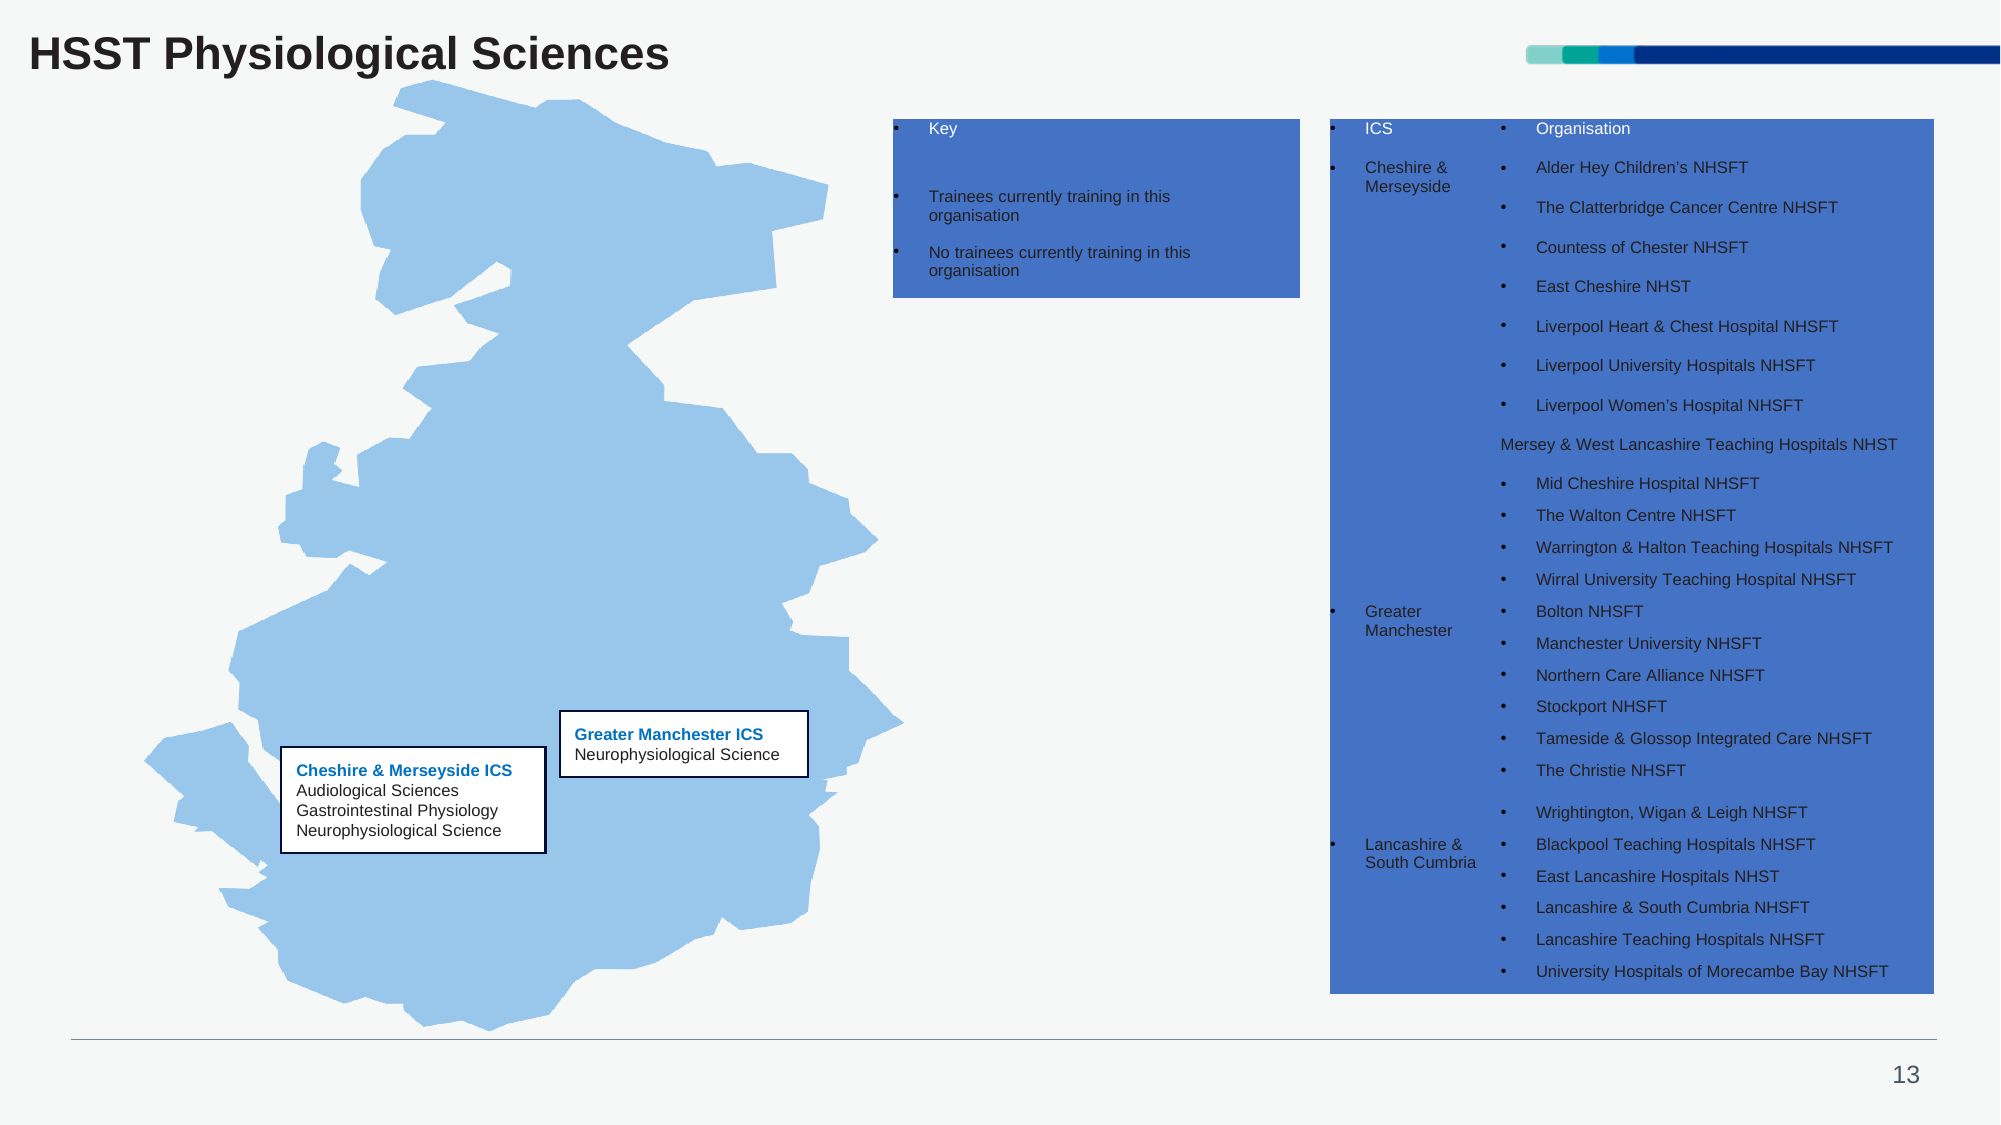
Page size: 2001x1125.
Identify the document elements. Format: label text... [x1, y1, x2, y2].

table_cell Greater Manchester [1330, 602, 1501, 835]
table_cell East Cheshire NHST [1501, 277, 1934, 317]
table_cell Stockport NHSFT [1501, 698, 1934, 730]
table_cell East Lancashire Hospitals NHST [1501, 867, 1934, 899]
table_cell Liverpool University Hospitals NHSFT [1501, 356, 1934, 396]
table_cell Mersey & West Lancashire Teaching Hospitals NHST [1501, 435, 1934, 475]
table_cell Manchester University NHSFT [1501, 634, 1934, 666]
table_cell Warrington & Halton Teaching Hospitals NHSFT [1501, 539, 1934, 570]
table_cell Tameside & Glossop Integrated Care NHSFT [1501, 730, 1934, 761]
table_header Key [893, 119, 1249, 188]
table_cell No trainees currently training in this organisation [893, 243, 1249, 298]
table_cell Wrightington, Wigan & Leigh NHSFT [1501, 803, 1934, 835]
table_cell Lancashire & South Cumbria [1330, 835, 1501, 994]
table_cell Lancashire & South Cumbria NHSFT [1501, 899, 1934, 931]
picture [118, 89, 937, 1046]
table_cell Liverpool Women’s Hospital NHSFT [1501, 396, 1934, 435]
table_cell The Clatterbridge Cancer Centre NHSFT [1501, 198, 1934, 238]
table_header Organisation [1501, 119, 1934, 159]
table_cell The Walton Centre NHSFT [1501, 507, 1934, 539]
table_cell [1249, 188, 1300, 243]
table_cell Blackpool Teaching Hospitals NHSFT [1501, 835, 1934, 867]
table_header [1249, 119, 1300, 188]
table_cell Bolton NHSFT [1501, 602, 1934, 634]
table_cell Lancashire Teaching Hospitals NHSFT [1501, 931, 1934, 962]
title HSST Physiological Sciences [28, 22, 1900, 89]
table_cell Trainees currently training in this organisation [893, 188, 1249, 243]
table_header ICS [1330, 119, 1501, 159]
table_cell Northern Care Alliance NHSFT [1501, 666, 1934, 698]
table_cell Countess of Chester NHSFT [1501, 238, 1934, 277]
table_cell [1249, 243, 1300, 298]
table_cell Liverpool Heart & Chest Hospital NHSFT [1501, 317, 1934, 356]
table_cell Alder Hey Children’s NHSFT [1501, 159, 1934, 198]
table_cell University Hospitals of Morecambe Bay NHSFT [1501, 962, 1934, 994]
table_cell Wirral University Teaching Hospital NHSFT [1501, 570, 1934, 602]
table_cell The Christie NHSFT [1501, 761, 1934, 803]
table_cell Cheshire & Merseyside [1330, 159, 1501, 602]
text_box Greater Manchester ICS Neurophysiological Science [560, 711, 808, 777]
text_box Cheshire & Merseyside ICS Audiological Sciences Gastrointestinal Physiology Neurophysiological Science [281, 747, 545, 853]
table_cell Mid Cheshire Hospital NHSFT [1501, 475, 1934, 507]
